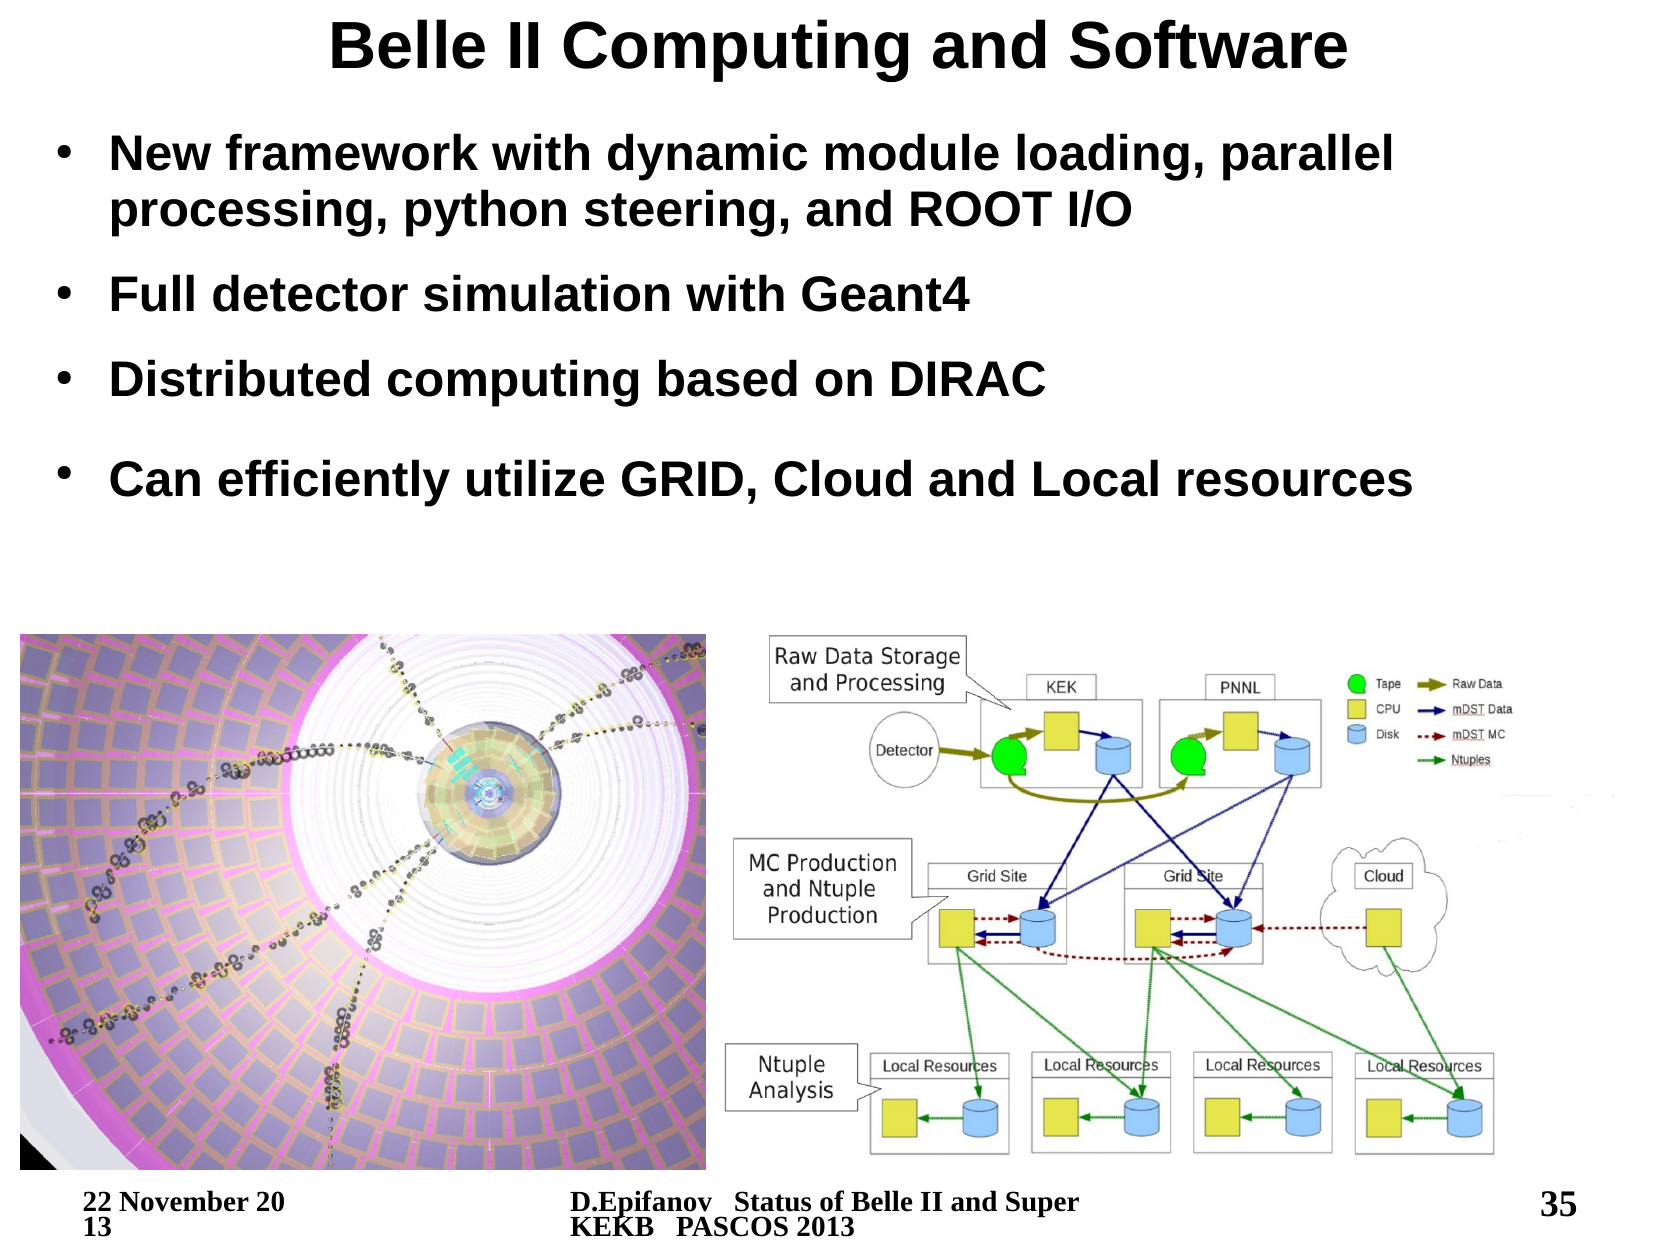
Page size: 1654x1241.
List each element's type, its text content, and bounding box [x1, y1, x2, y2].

picture [20, 634, 706, 1171]
picture [720, 634, 1621, 1171]
title Belle II Computing and Software [285, 8, 1396, 84]
list New framework with dynamic module loading, parallel processing, python steering, and ROOT I/O Full detector simulation with Geant4 Distributed computing based on DIRAC Can efficiently utilize GRID, Cloud and Local resources [37, 125, 1621, 586]
